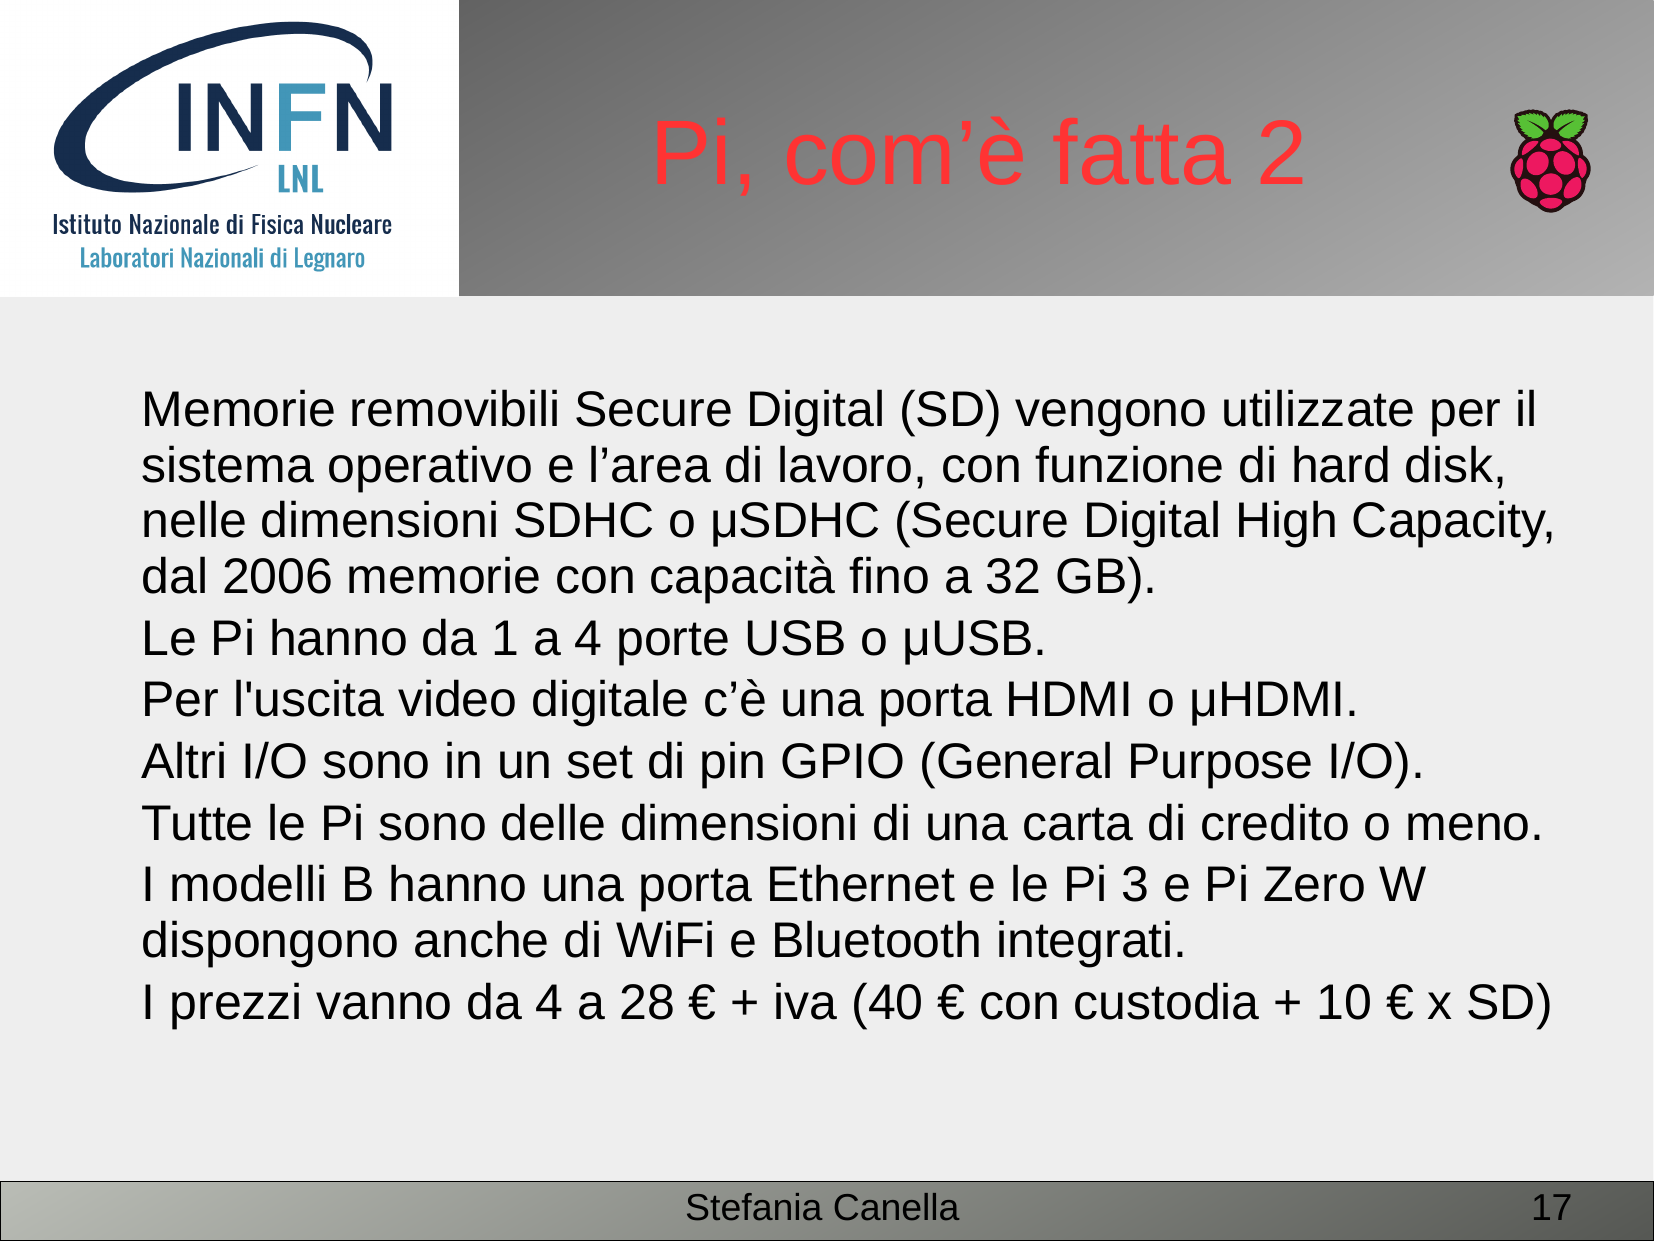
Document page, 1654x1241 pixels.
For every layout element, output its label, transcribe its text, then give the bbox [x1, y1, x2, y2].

title Pi, com’è fatta 2 [459, 49, 1571, 257]
text_box 34 [1516, 1178, 1654, 1241]
text_box [0, 1181, 670, 1241]
picture [0, 0, 459, 297]
text_box [459, 0, 1654, 296]
subtitle Memorie removibili Secure Digital (SD) vengono utilizzate per il sistema operativo e l’area di lavoro, con funzione di hard disk, nelle dimensioni SDHC o μSDHC (Secure Digital High Capacity, dal 2006 memorie con capacità fino a 32 GB). Le Pi hanno da 1 a 4 porte USB o μUSB. Per l'uscita video digitale c’è una porta HDMI o μHDMI. Altri I/O sono in un set di pin GPIO (General Purpose I/O). Tutte le Pi sono delle dimensioni di una carta di credito o meno. I modelli B hanno una porta Ethernet e le Pi 3 e Pi Zero W dispongono anche di WiFi e Bluetooth integrati. I prezzi vanno da 4 a 28 € + iva (40 € con custodia + 10 € x SD) [82, 296, 1571, 1115]
text_box [984, 1181, 1516, 1241]
text_box Stefania Canella [670, 1178, 984, 1241]
